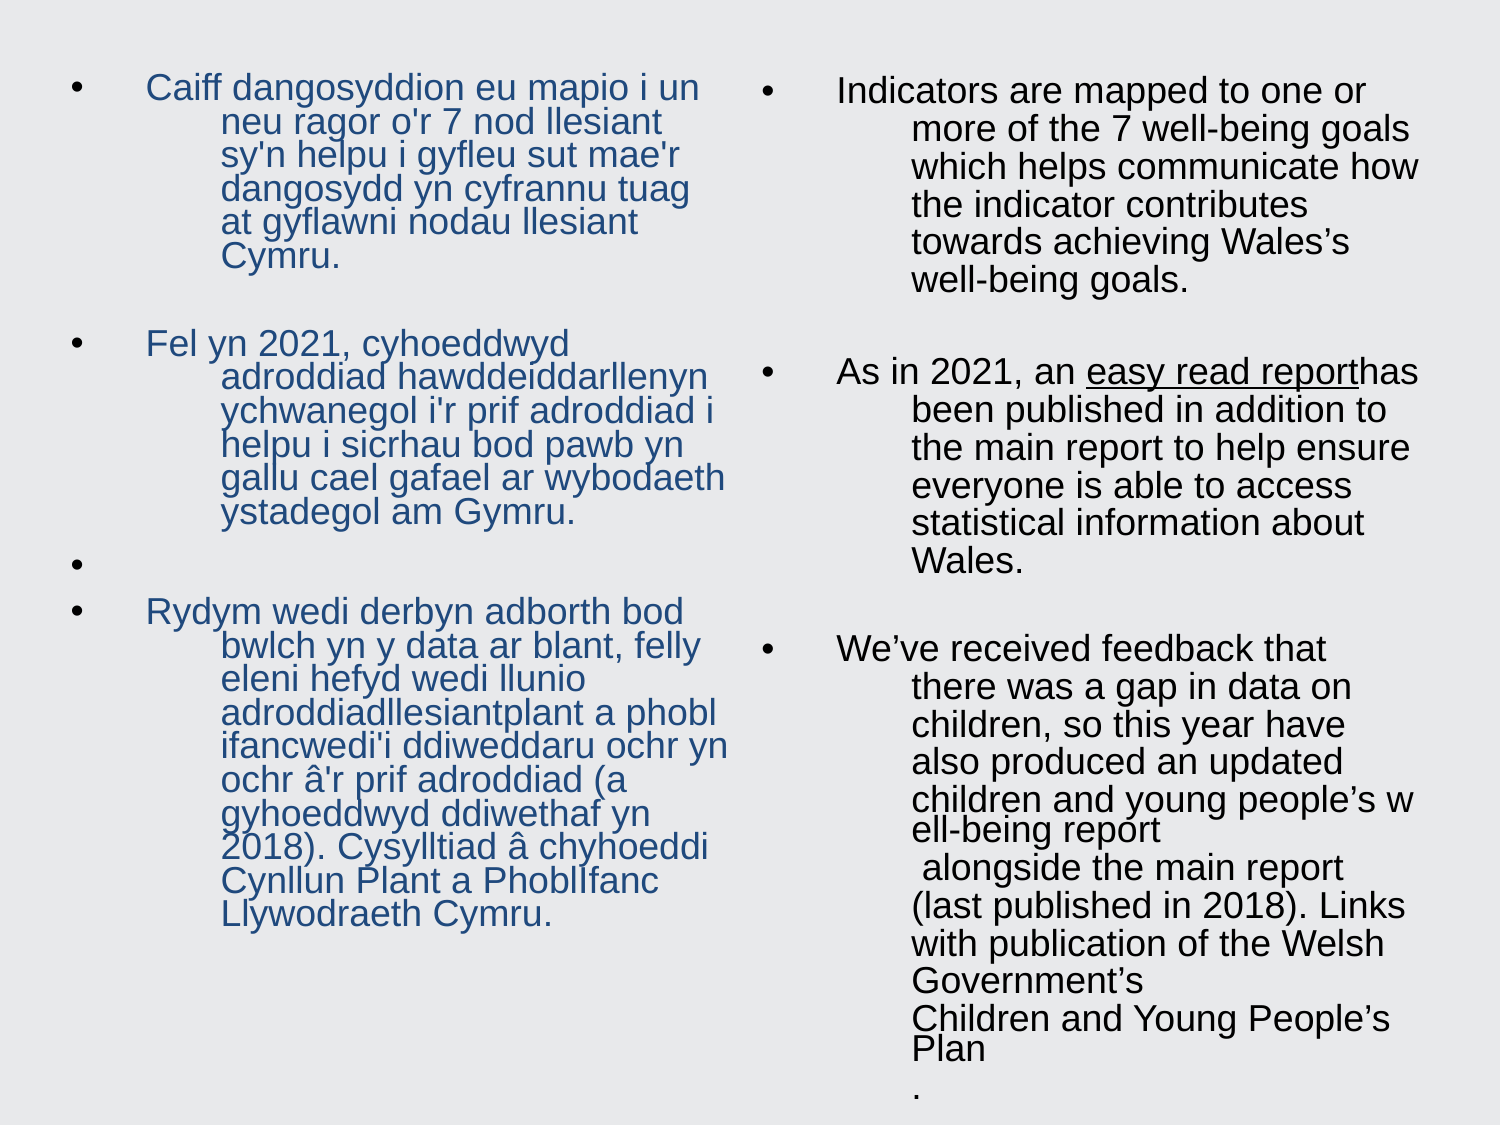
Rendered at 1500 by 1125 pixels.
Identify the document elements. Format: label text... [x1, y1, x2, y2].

text_box Caiff dangosyddion eu mapio i un neu ragor o'r 7 nod llesiant sy'n helpu i gyfleu sut mae'r dangosydd yn cyfrannu tuag at gyflawni nodau llesiant Cymru. Fel yn 2021, cyhoeddwyd adroddiad hawdd ei ddarllen yn ychwanegol i'r prif adroddiad i helpu i sicrhau bod pawb yn gallu cael gafael ar wybodaeth ystadegol am Gymru. Rydym wedi derbyn adborth bod bwlch yn y data ar blant, felly eleni hefyd wedi llunio adroddiad llesiant plant a phobl ifanc wedi'i ddiweddaru ochr yn ochr â'r prif adroddiad (a gyhoeddwyd ddiwethaf yn 2018). Cysylltiad â chyhoeddi Cynllun Plant a Phobl Ifanc Llywodraeth Cymru. [55, 66, 747, 1059]
subtitle Indicators are mapped to one or more of the 7 well-being goals which helps communicate how the indicator contributes towards achieving Wales’s well-being goals. As in 2021, an easy read report has been published in addition to the main report to help ensure everyone is able to access statistical information about Wales. We’ve received feedback that there was a gap in data on children, so this year have also produced an updated children and young people’s well-being report alongside the main report (last published in 2018). Links with publication of the Welsh Government’s Children and Young People’s Plan. [747, 66, 1438, 1059]
